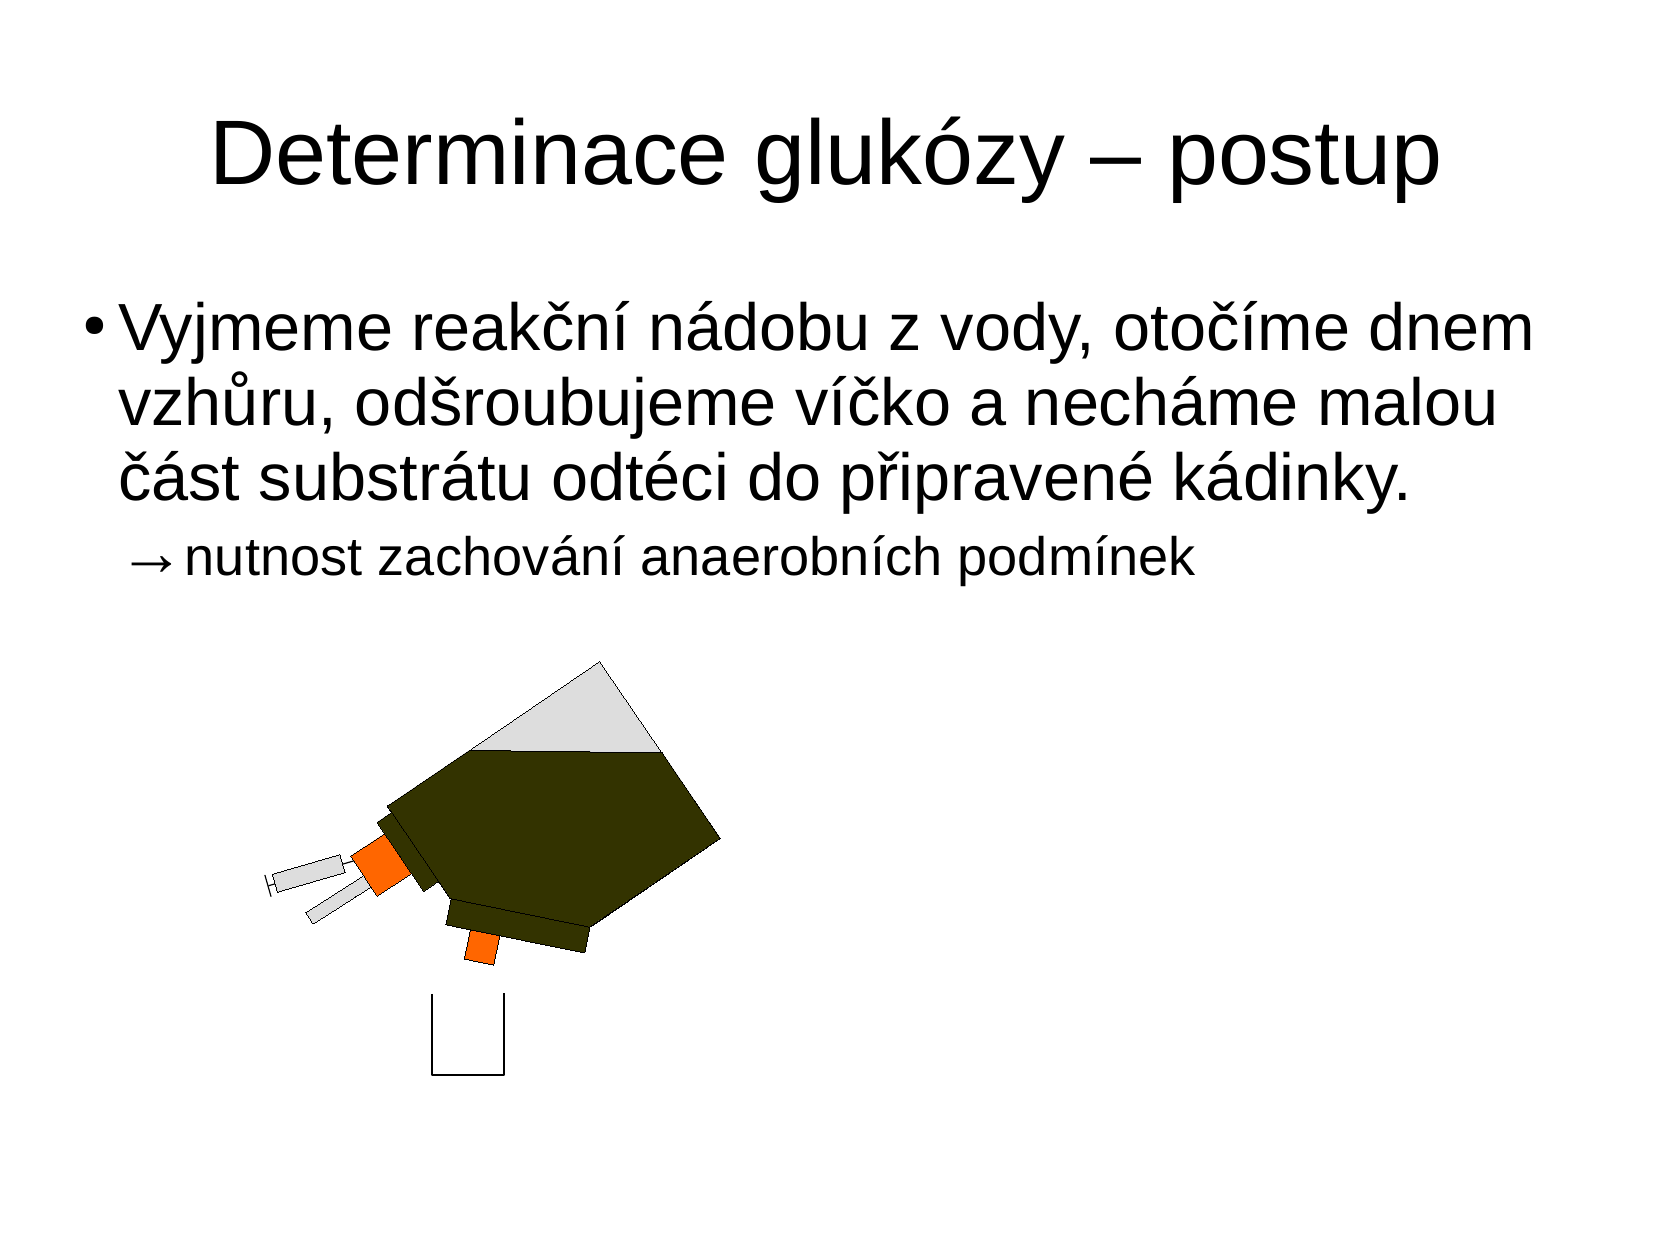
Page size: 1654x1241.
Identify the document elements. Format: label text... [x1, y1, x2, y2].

text_box [272, 854, 346, 893]
text_box [305, 661, 721, 1072]
subtitle Vyjmeme reakční nádobu z vody, otočíme dnem vzhůru, odšroubujeme víčko a necháme malou část substrátu odtéci do připravené kádinky. →nutnost zachování anaerobních podmínek [82, 290, 1571, 1135]
title Determinace glukózy – postup [82, 49, 1571, 257]
